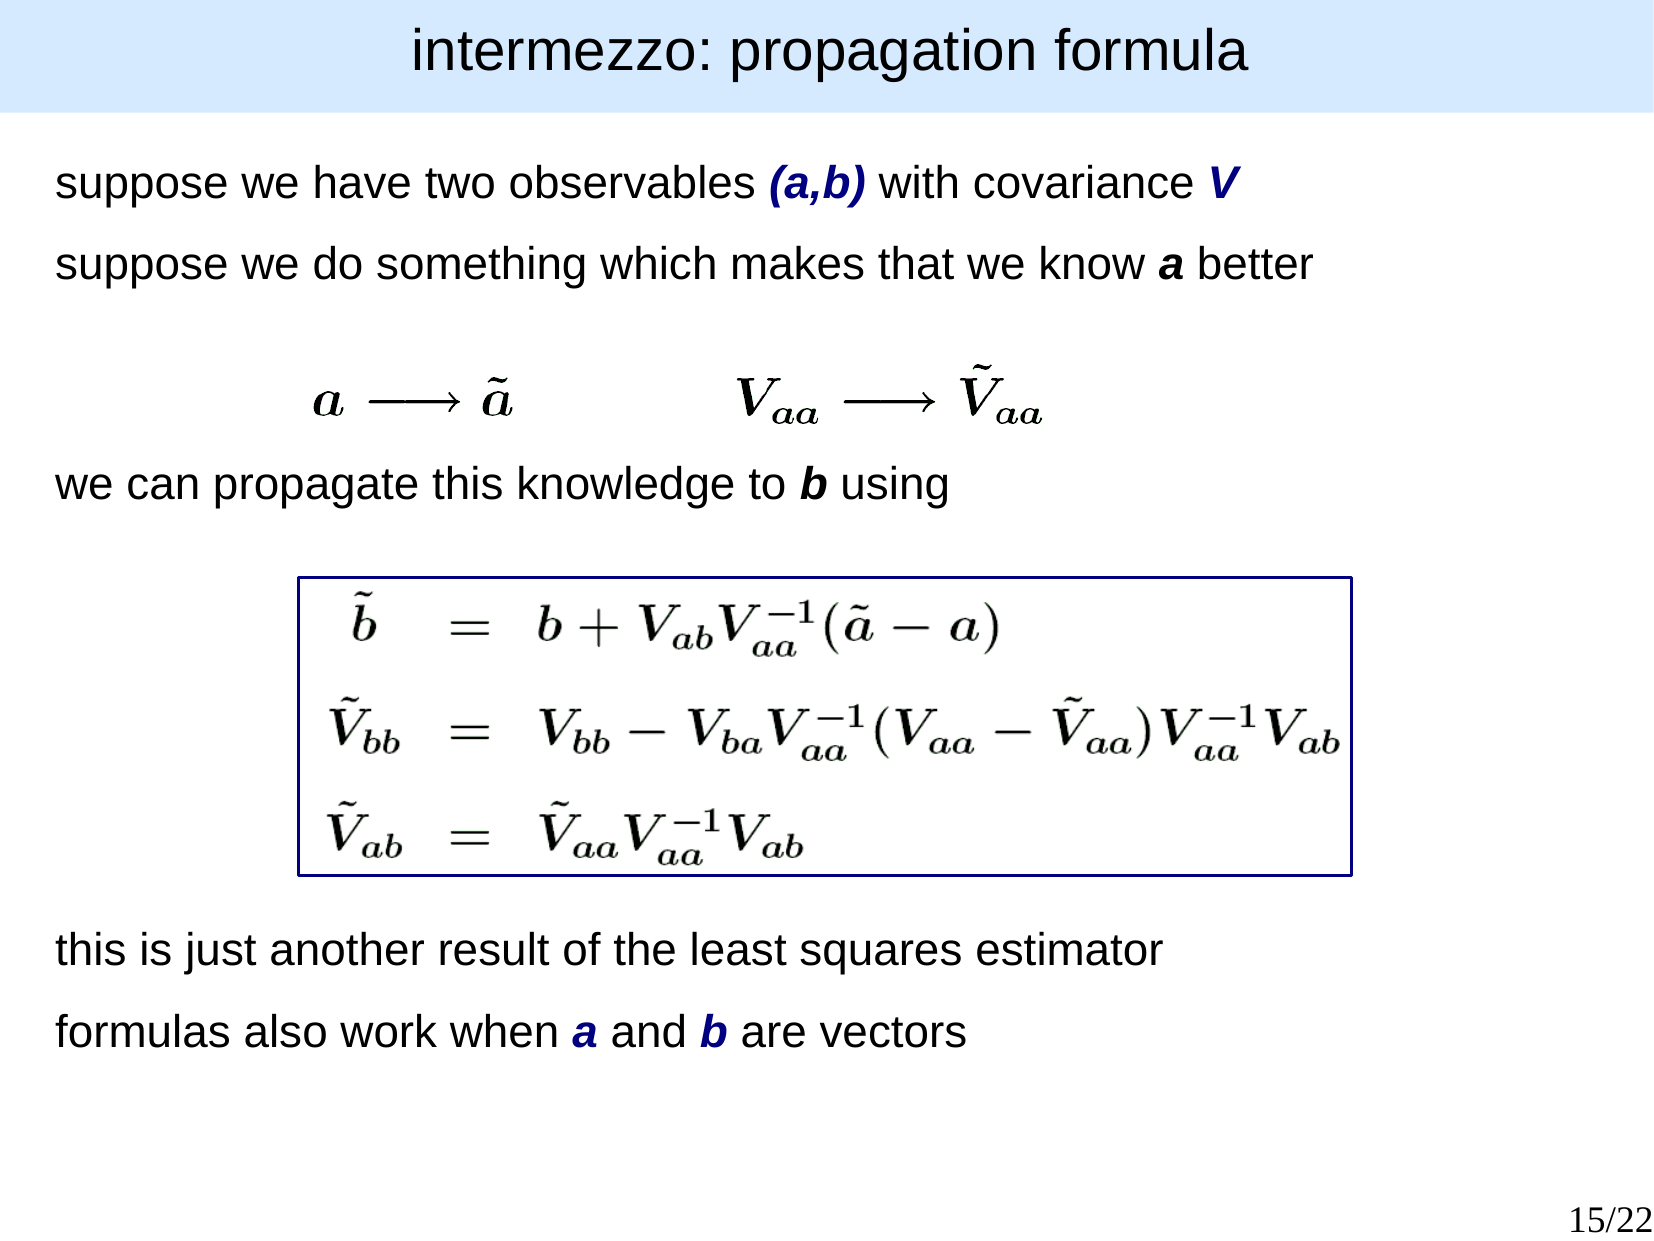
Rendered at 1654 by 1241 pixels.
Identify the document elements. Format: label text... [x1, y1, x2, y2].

picture [300, 578, 1351, 875]
list we can propagate this knowledge to b using [37, 457, 1613, 551]
list suppose we have two observables (a,b) with covariance V suppose we do something which makes that we know a better [37, 156, 1613, 376]
title intermezzo: propagation formula [86, 6, 1576, 94]
picture [300, 356, 1051, 434]
list this is just another result of the least squares estimator formulas also work when a and b are vectors [37, 924, 1613, 1092]
